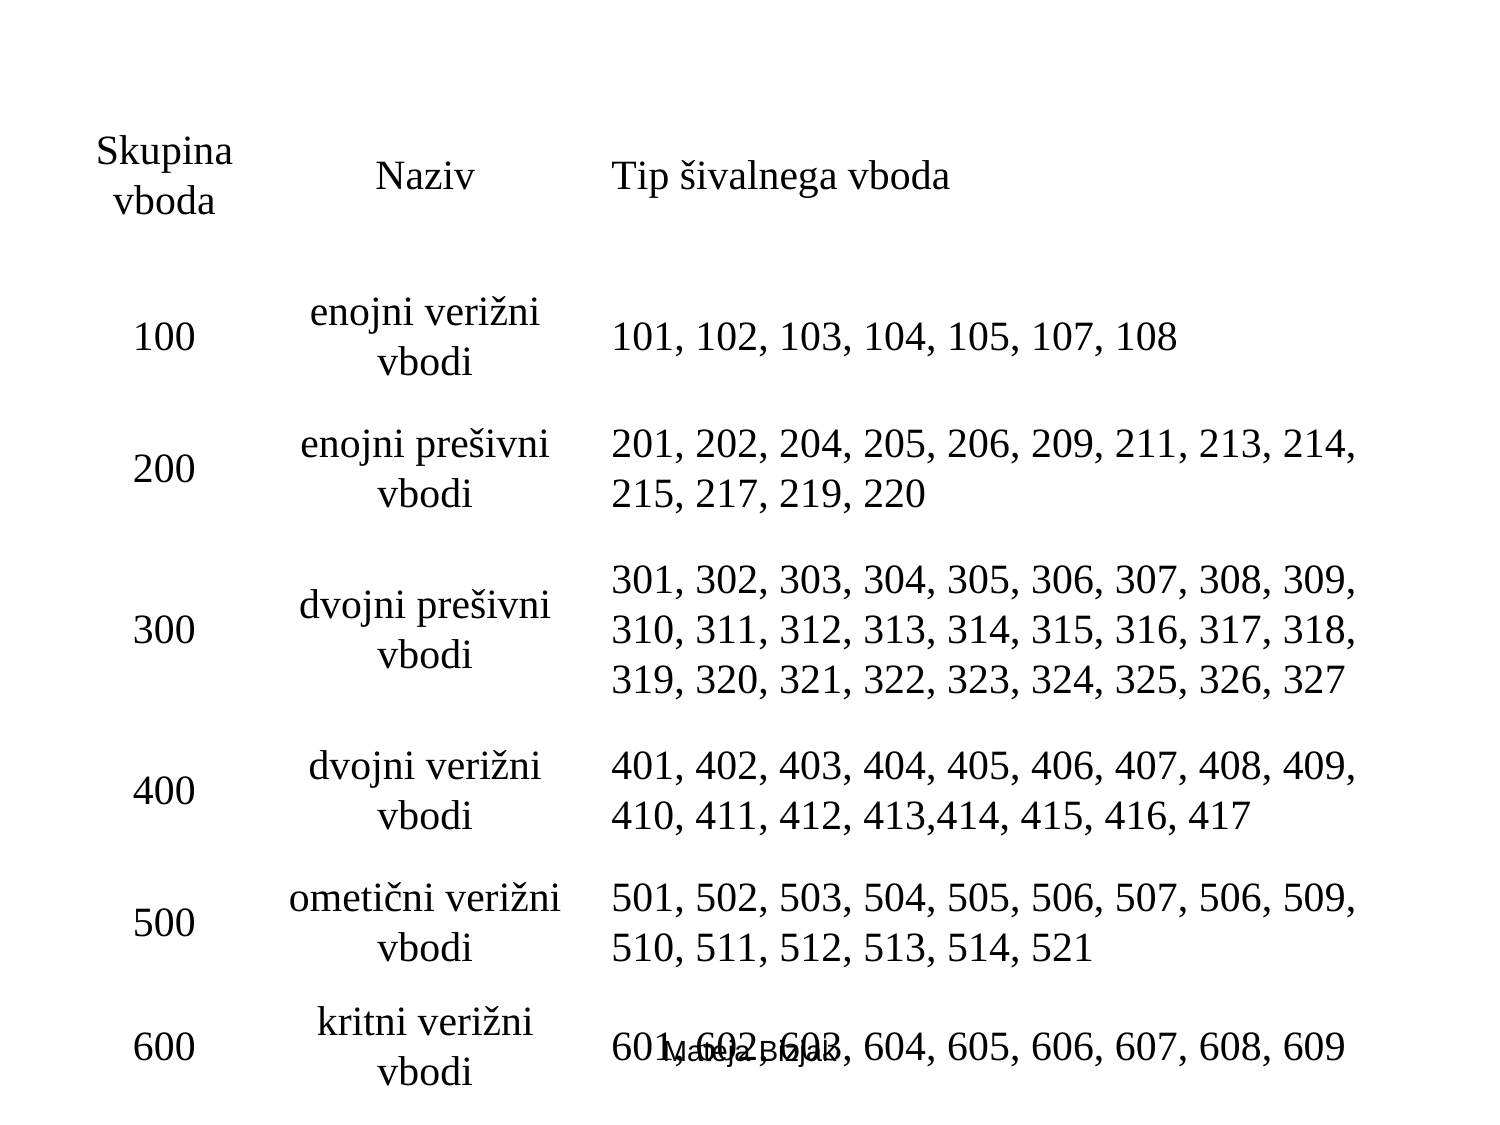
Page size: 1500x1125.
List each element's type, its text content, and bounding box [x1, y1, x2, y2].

table_header Naziv [254, 78, 597, 268]
table_header Tip šivalnega vboda [597, 78, 1425, 268]
table_cell ometični verižni vbodi [254, 854, 597, 986]
table_cell 601, 602, 603, 604, 605, 606, 607, 608, 609 [597, 986, 1425, 1102]
table_cell 100 [75, 268, 254, 400]
table_cell dvojni verižni vbodi [254, 722, 597, 854]
table_cell 301, 302, 303, 304, 305, 306, 307, 308, 309, 310, 311, 312, 313, 314, 315, 316, 317, 318, 319, 320, 321, 322, 323, 324, 325, 326, 327 [597, 532, 1425, 722]
table_cell 101, 102, 103, 104, 105, 107, 108 [597, 268, 1425, 400]
table_cell enojni verižni vbodi [254, 268, 597, 400]
table_header Skupina vboda [75, 78, 254, 268]
table_cell kritni verižni vbodi [254, 986, 597, 1102]
table_cell 400 [75, 722, 254, 854]
table_cell 500 [75, 854, 254, 986]
table_cell 401, 402, 403, 404, 405, 406, 407, 408, 409, 410, 411, 412, 413,414, 415, 416, 417 [597, 722, 1425, 854]
table_cell 201, 202, 204, 205, 206, 209, 211, 213, 214, 215, 217, 219, 220 [597, 400, 1425, 532]
table_cell 501, 502, 503, 504, 505, 506, 507, 506, 509, 510, 511, 512, 513, 514, 521 [597, 854, 1425, 986]
table_cell 200 [75, 400, 254, 532]
table_cell dvojni prešivni vbodi [254, 532, 597, 722]
table_cell enojni prešivni vbodi [254, 400, 597, 532]
table_cell 300 [75, 532, 254, 722]
table_cell 600 [75, 986, 254, 1102]
